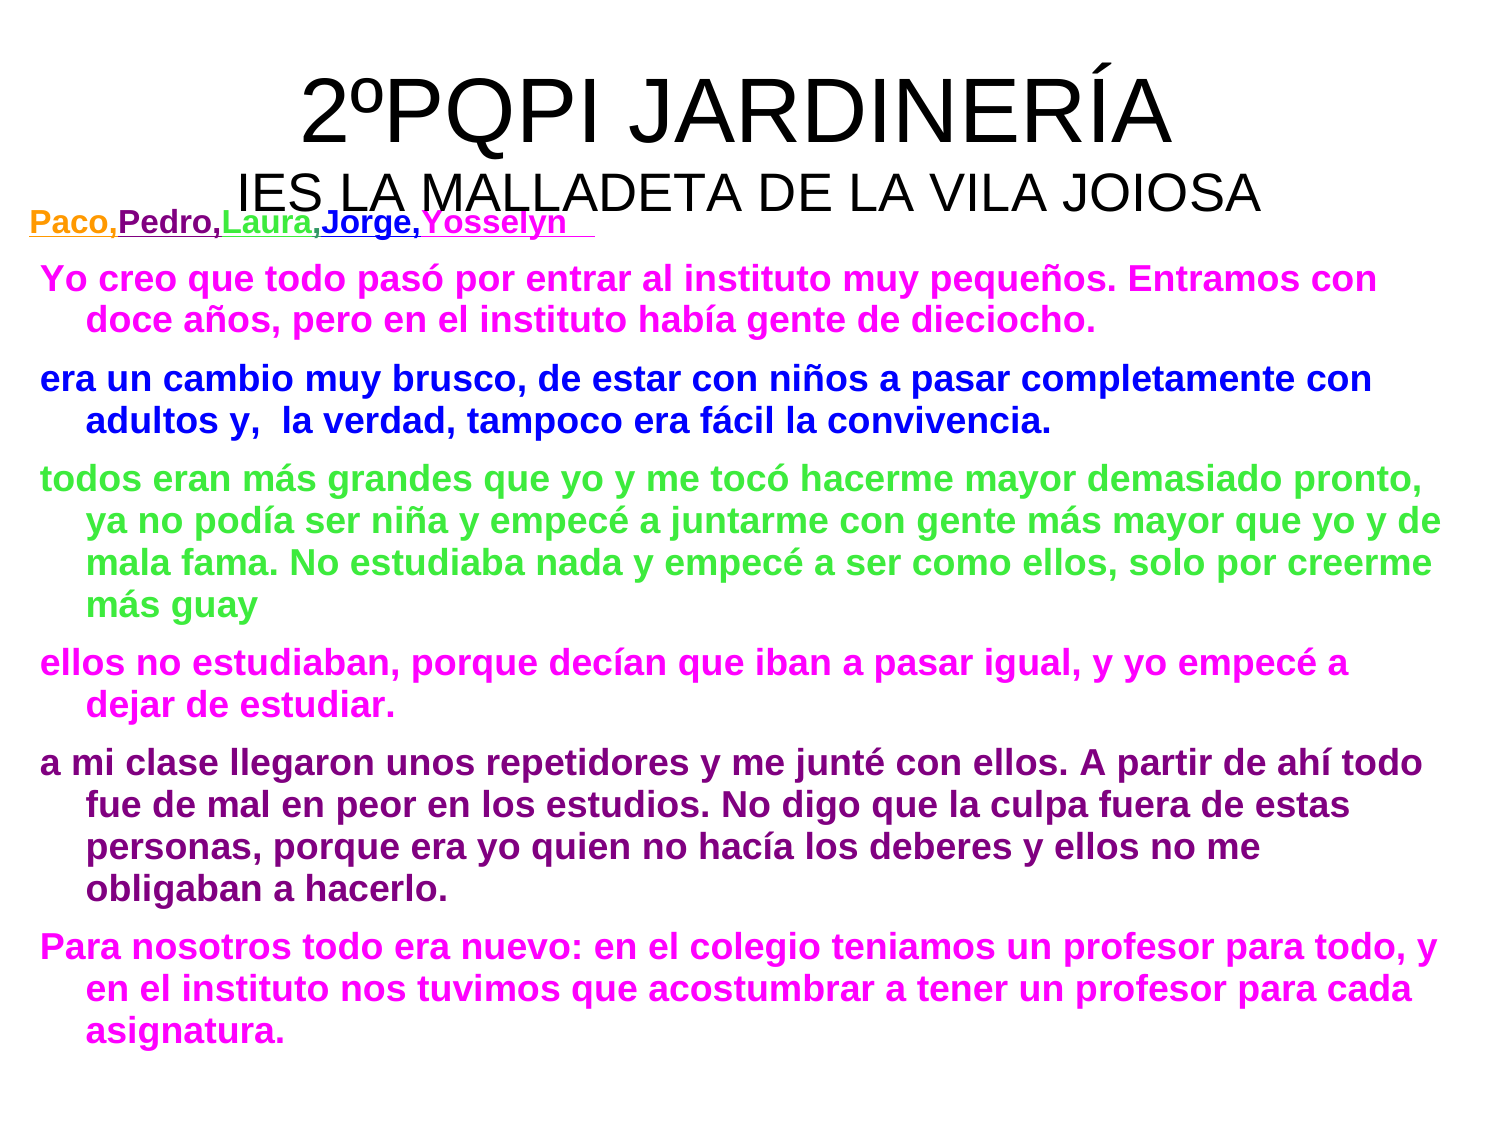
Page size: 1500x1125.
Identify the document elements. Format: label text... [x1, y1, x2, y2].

list Paco,Pedro,Laura,Jorge,Yosselyn Yo creo que todo pasó por entrar al instituto muy pequeños. Entramos con doce años, pero en el instituto había gente de dieciocho. era un cambio muy brusco, de estar con niños a pasar completamente con adultos y, la verdad, tampoco era fácil la convivencia. todos eran más grandes que yo y me tocó hacerme mayor demasiado pronto, ya no podía ser niña y empecé a juntarme con gente más mayor que yo y de mala fama. No estudiaba nada y empecé a ser como ellos, solo por creerme más guay ellos no estudiaban, porque decían que iban a pasar igual, y yo empecé a dejar de estudiar. a mi clase llegaron unos repetidores y me junté con ellos. A partir de ahí todo fue de mal en peor en los estudios. No digo que la culpa fuera de estas personas, porque era yo quien no hacía los deberes y ellos no me obligaban a hacerlo. Para nosotros todo era nuevo: en el colegio teniamos un profesor para todo, y en el instituto nos tuvimos que acostumbrar a tener un profesor para cada asignatura. [29, 201, 1447, 1125]
title 2ºPQPI JARDINERÍA IES LA MALLADETA DE LA VILA JOIOSA [74, 28, 1425, 249]
